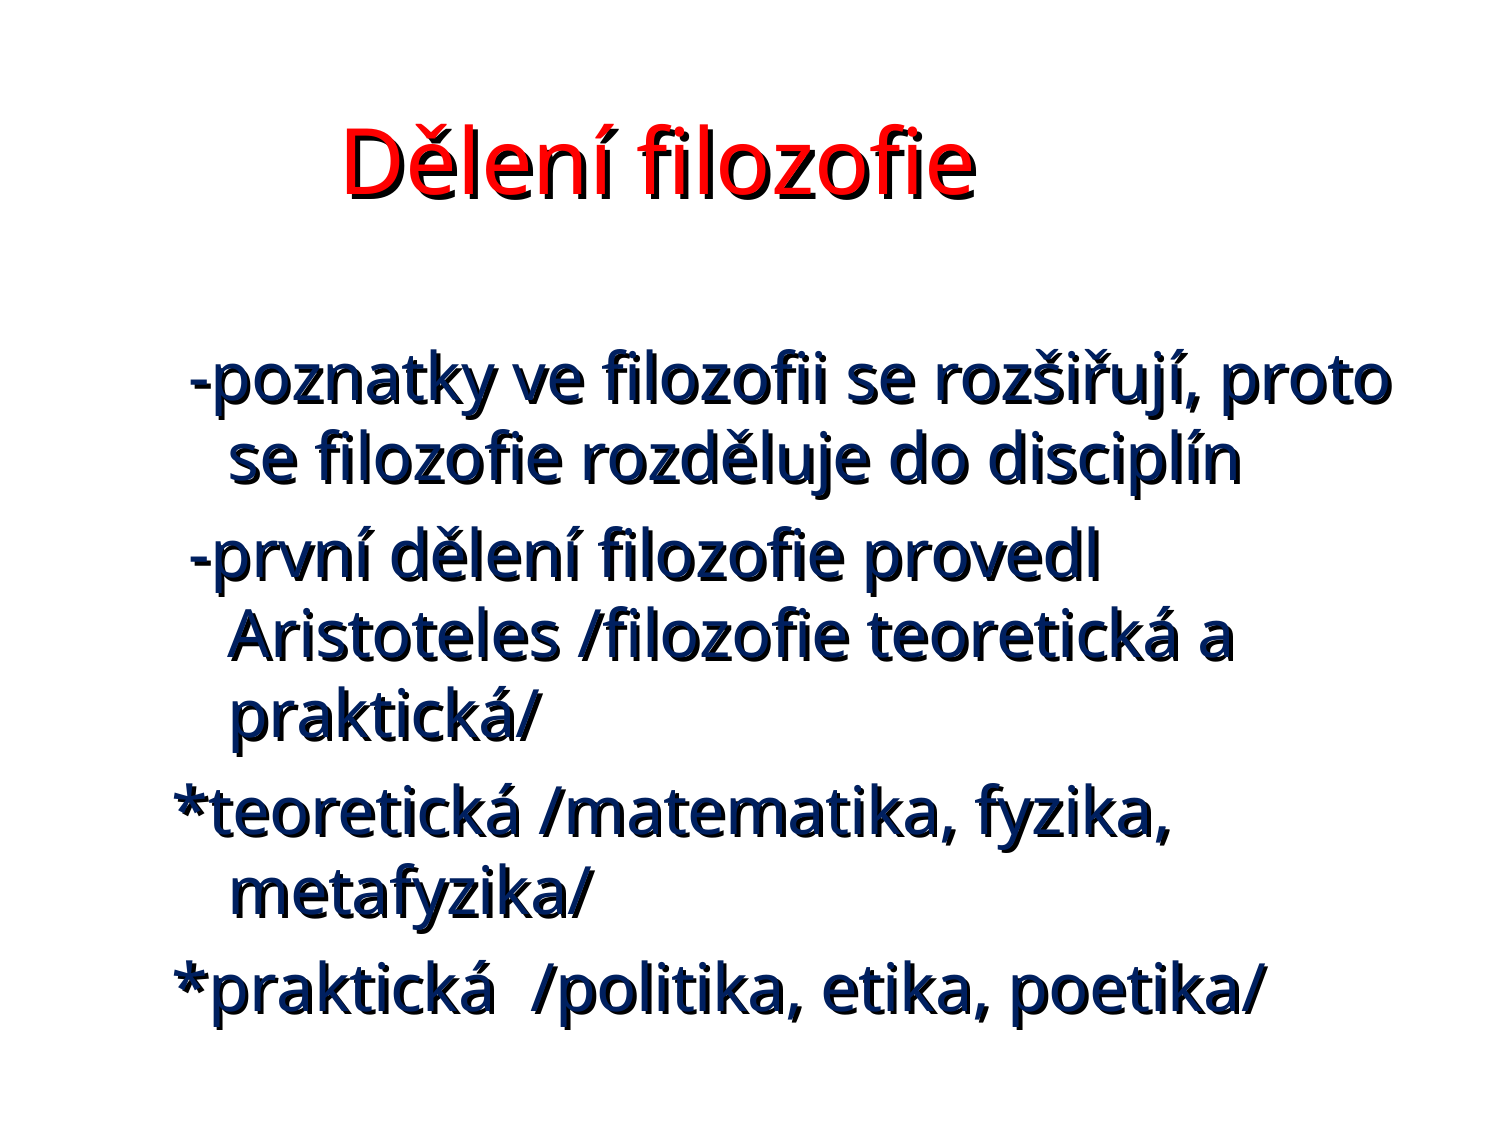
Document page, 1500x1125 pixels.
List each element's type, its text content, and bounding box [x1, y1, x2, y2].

list -poznatky ve filozofii se rozšiřují, proto se filozofie rozděluje do disciplín -první dělení filozofie provedl Aristoteles /filozofie teoretická a praktická/ *teoretická /matematika, fyzika, metafyzika/ *praktická /politika, etika, poetika/ [100, 326, 1437, 1035]
title Dělení filozofie [75, 47, 1426, 268]
